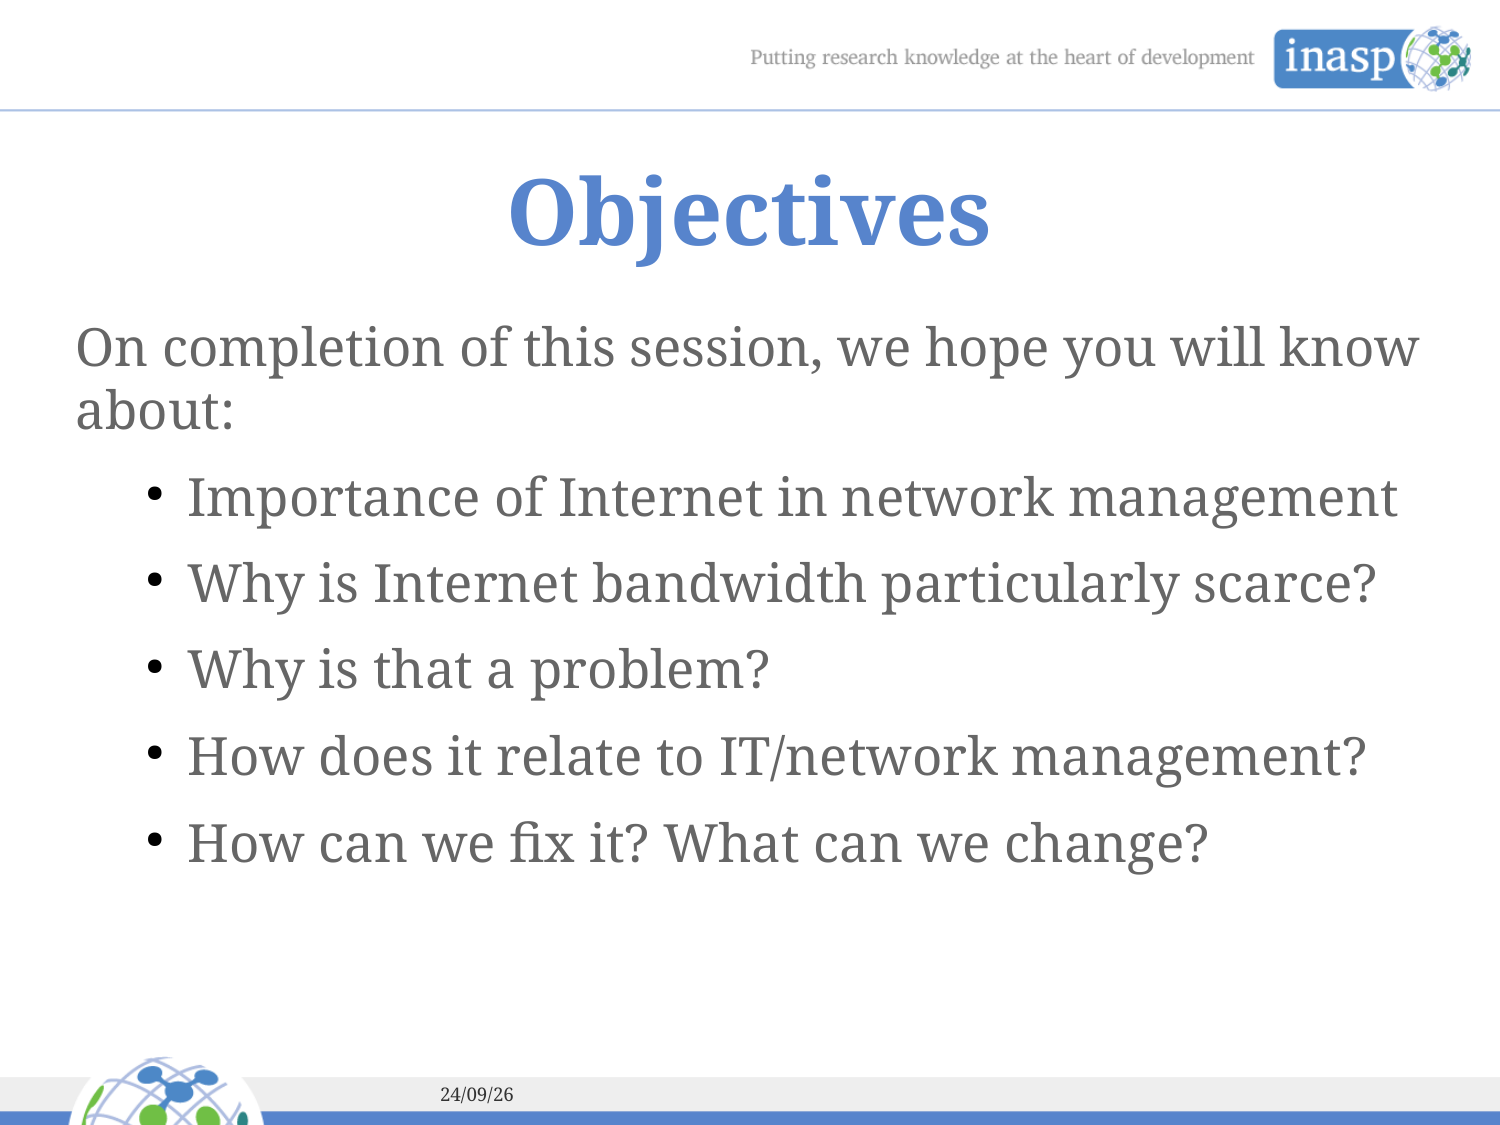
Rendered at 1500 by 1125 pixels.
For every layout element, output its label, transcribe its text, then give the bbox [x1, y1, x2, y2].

title Objectives [75, 129, 1426, 313]
picture [0, 0, 1500, 1125]
list On completion of this session, we hope you will know about: Importance of Internet in network management Why is Internet bandwidth particularly scarce? Why is that a problem? How does it relate to IT/network management? How can we fix it? What can we change? [75, 313, 1426, 967]
